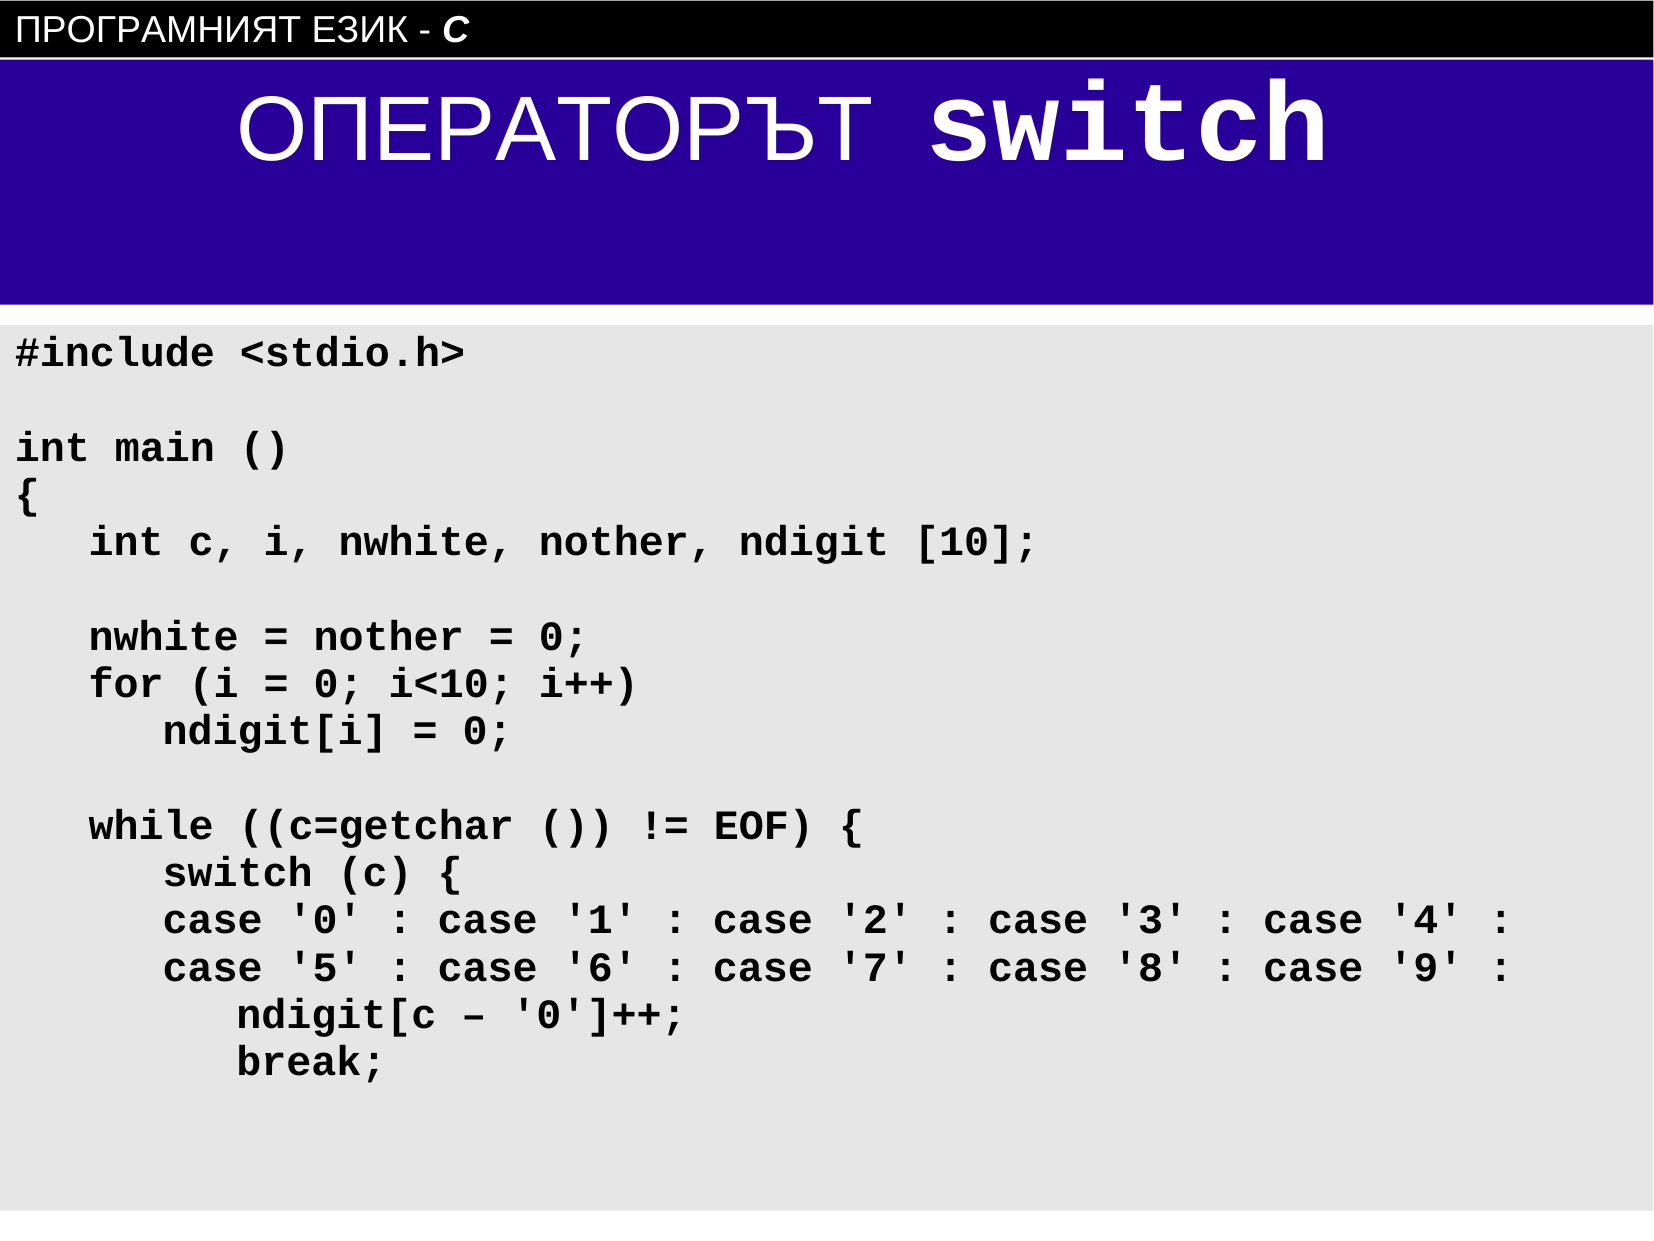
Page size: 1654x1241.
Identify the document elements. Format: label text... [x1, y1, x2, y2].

text_box #include <stdio.h> int main () { int c, i, nwhite, nother, ndigit [10]; nwhite = nother = 0; for (i = 0; i<10; i++) ndigit[i] = 0; while ((c=getchar ()) != EOF) { switch (c) { case '0' : case '1' : case '2' : case '3' : case '4' : case '5' : case '6' : case '7' : case '8' : case '9' : ndigit[c – '0']++; break; [0, 324, 1654, 1211]
text_box ПРОГРАМНИЯT ЕЗИК - С [0, 0, 1654, 58]
text_box ОПЕРАТОРЪТ switch [0, 59, 1654, 305]
